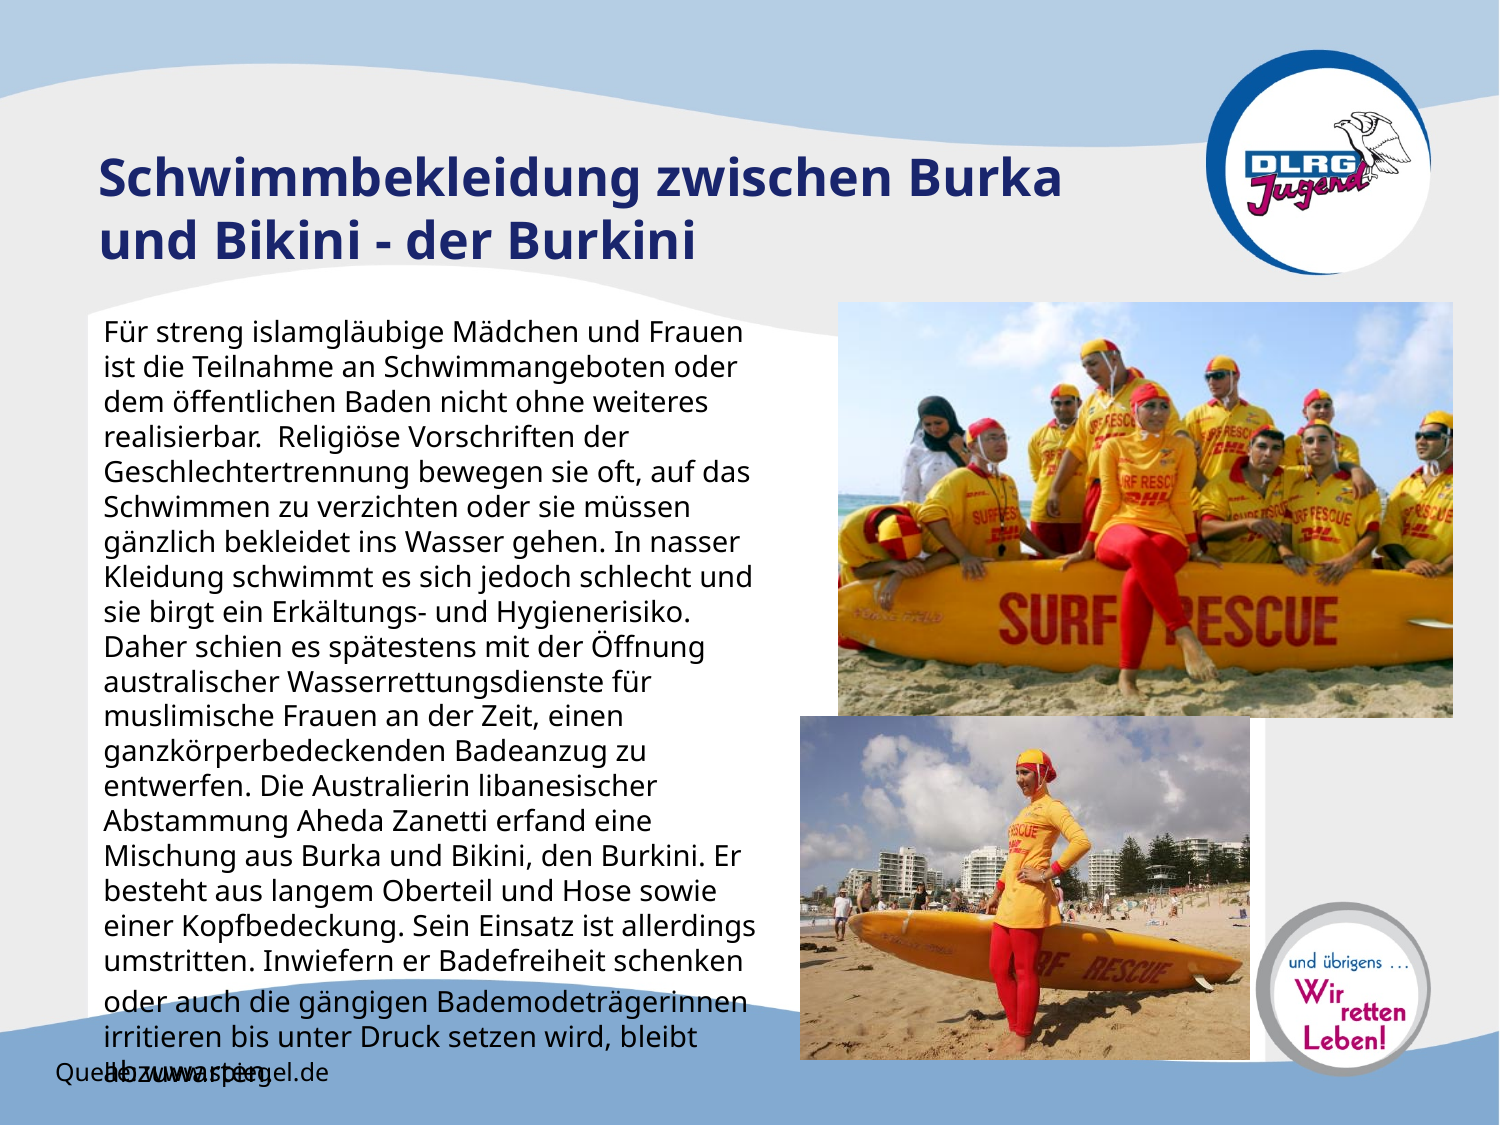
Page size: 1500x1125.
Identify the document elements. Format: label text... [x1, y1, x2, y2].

title Schwimmbekleidung zwischen Burka und Bikini - der Burkini [83, 137, 1146, 250]
list Für streng islamgläubige Mädchen und Frauen ist die Teilnahme an Schwimmangeboten oder dem öffentlichen Baden nicht ohne weiteres realisierbar. Religiöse Vorschriften der Geschlechtertrennung bewegen sie oft, auf das Schwimmen zu verzichten oder sie müssen gänzlich bekleidet ins Wasser gehen. In nasser Kleidung schwimmt es sich jedoch schlecht und sie birgt ein Erkältungs- und Hygienerisiko. Daher schien es spätestens mit der Öffnung australischer Wasserrettungsdienste für muslimische Frauen an der Zeit, einen ganzkörperbedeckenden Badeanzug zu entwerfen. Die Australierin libanesischer Abstammung Aheda Zanetti erfand eine Mischung aus Burka und Bikini, den Burkini. Er besteht aus langem Oberteil und Hose sowie einer Kopfbedeckung. Sein Einsatz ist allerdings umstritten. Inwiefern er Badefreiheit schenken oder auch die gängigen Bademodeträgerinnen irritieren bis unter Druck setzen wird, bleibt abzuwarten. [88, 305, 798, 985]
text_box Quelle: www.spiegel.de [40, 1046, 345, 1096]
picture [0, 0, 1500, 1125]
